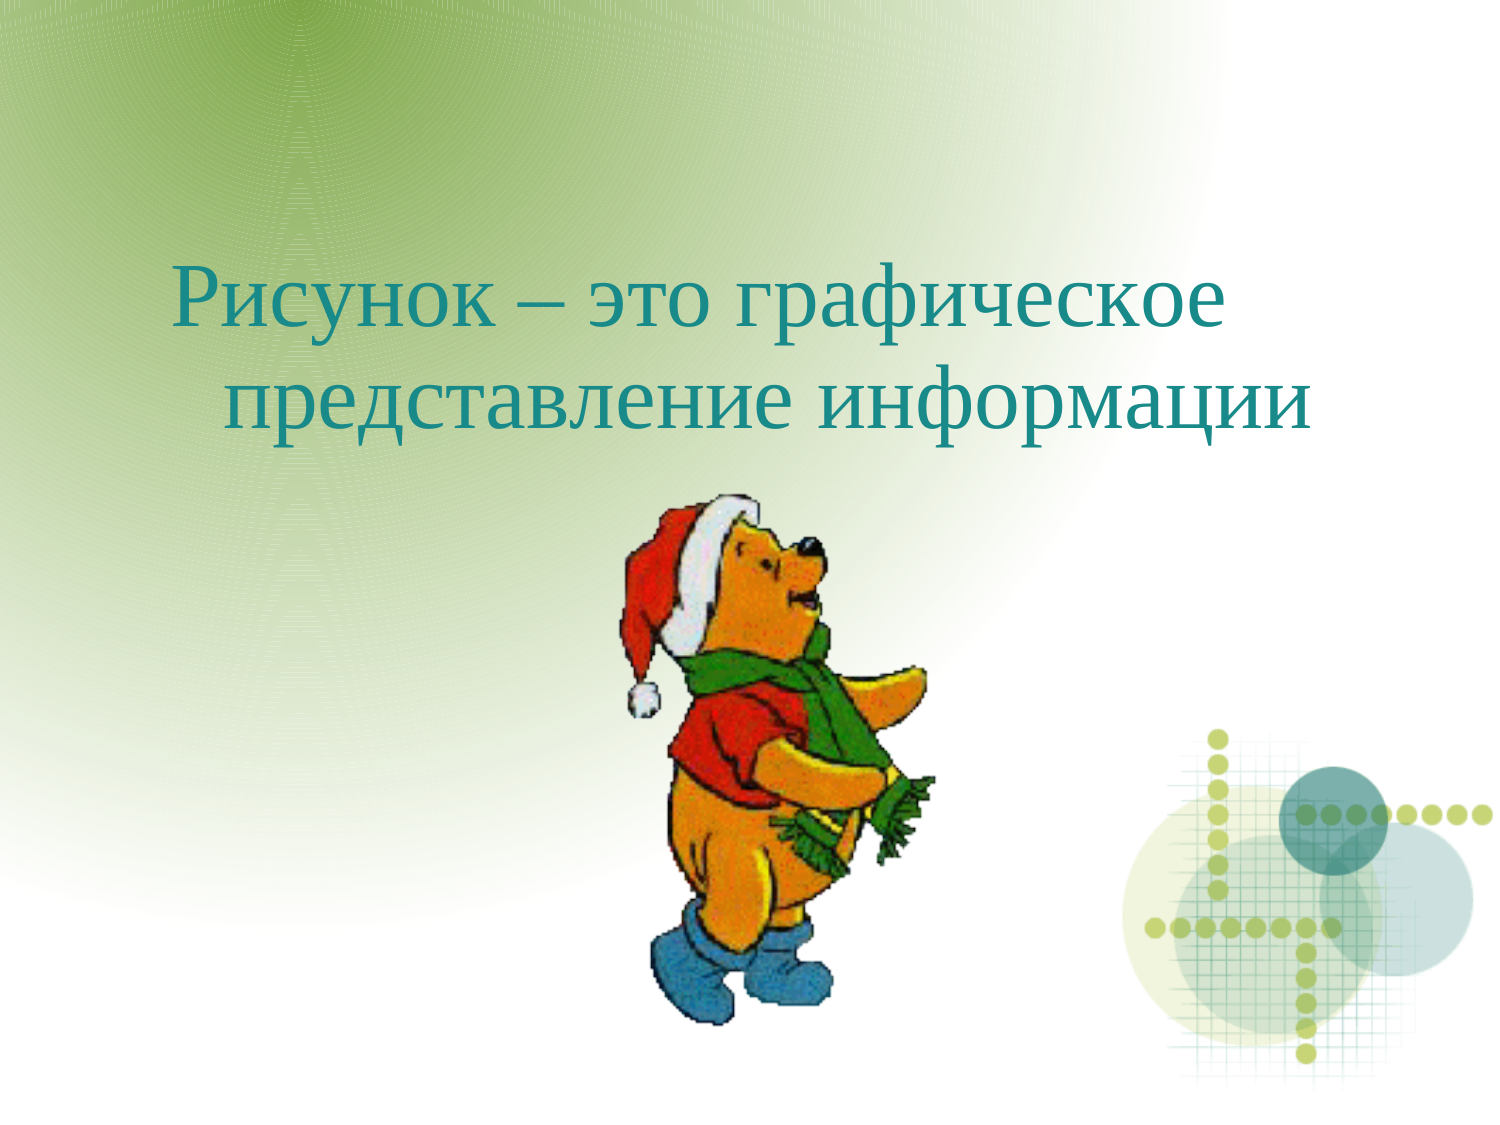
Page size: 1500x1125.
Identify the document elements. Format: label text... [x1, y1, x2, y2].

picture [1110, 718, 1500, 1098]
list Рисунок – это графическое представление информации [137, 237, 1413, 913]
picture [600, 449, 951, 1051]
